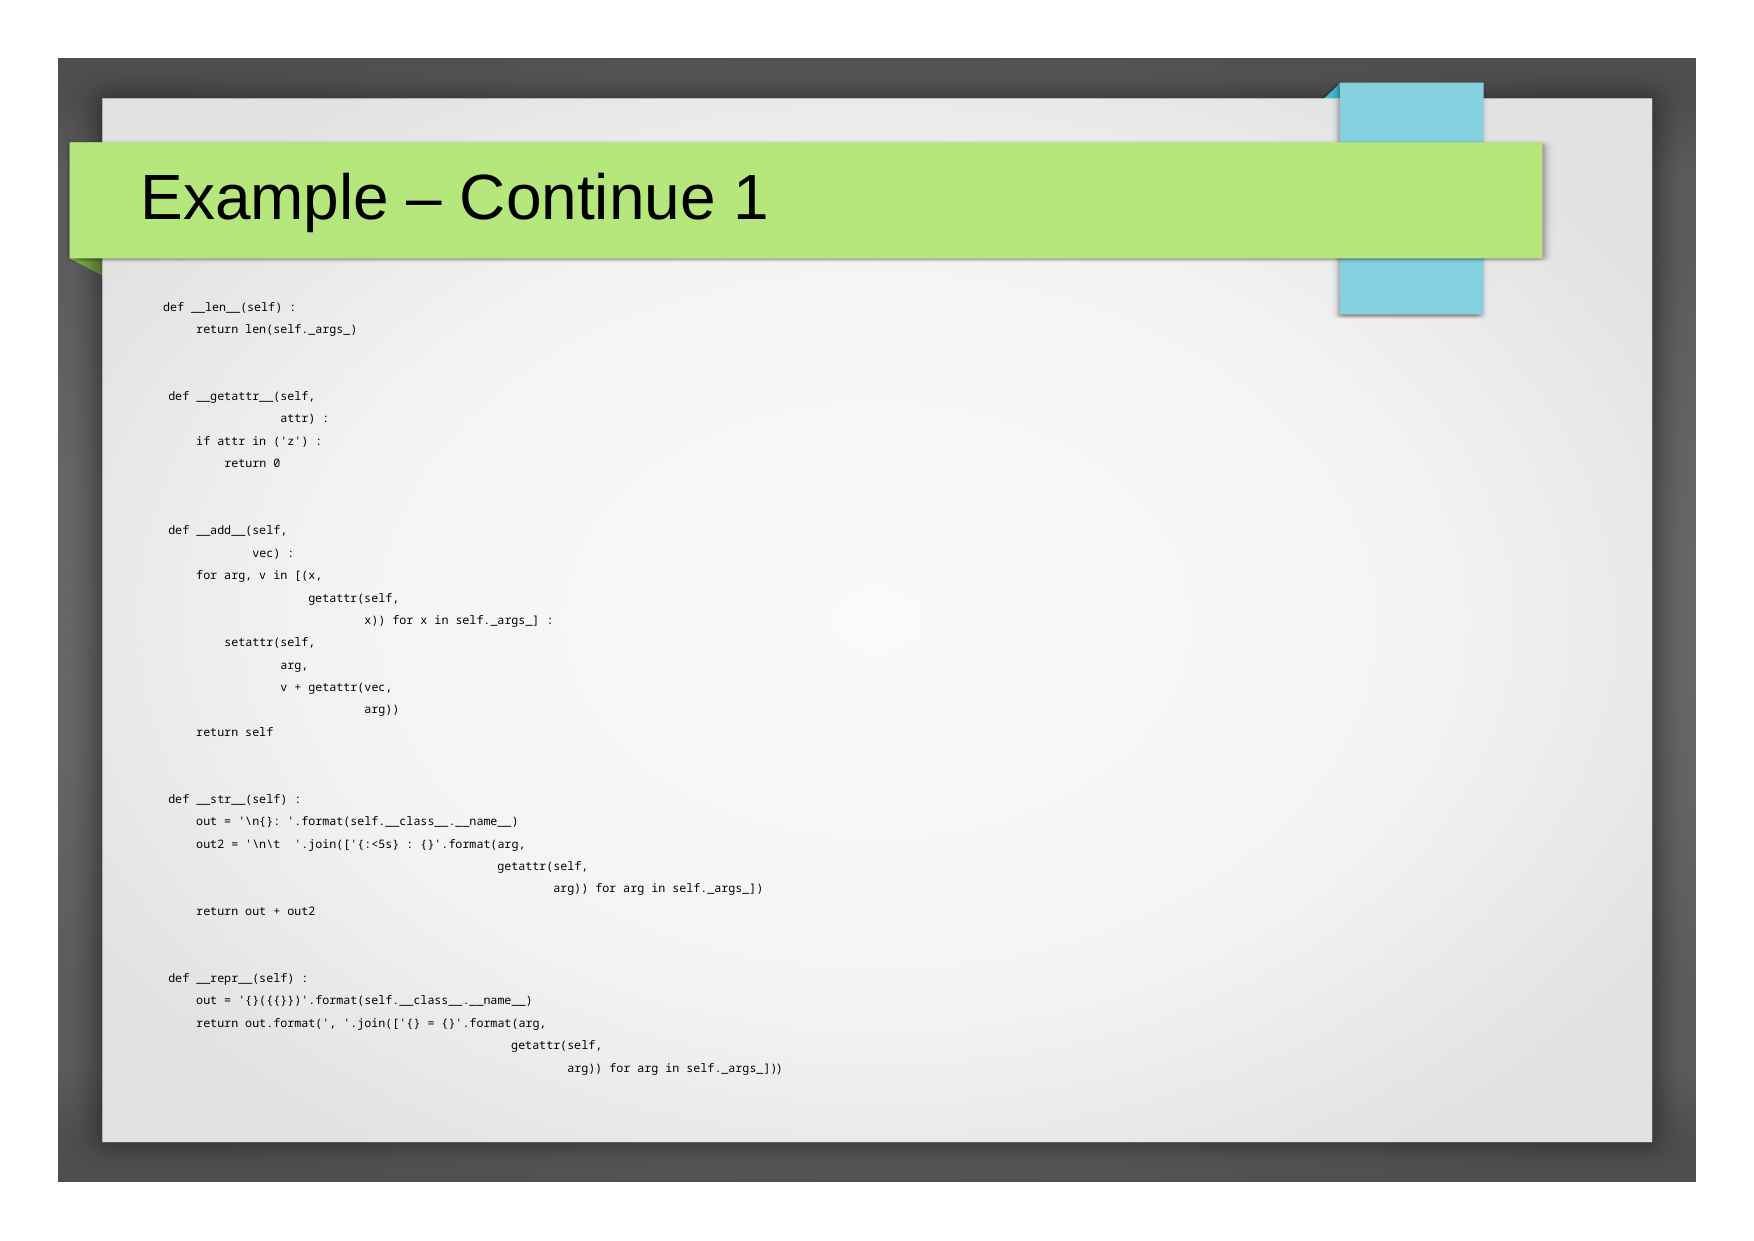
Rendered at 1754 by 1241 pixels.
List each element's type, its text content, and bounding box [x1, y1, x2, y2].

list def __len__(self) : return len(self._args_) def __getattr__(self, attr) : if attr in ('z') : return 0 def __add__(self, vec) : for arg, v in [(x, getattr(self, x)) for x in self._args_] : setattr(self, arg, v + getattr(vec, arg)) return self def __str__(self) : out = '\n{}: '.format(self.__class__.__name__) out2 = '\n\t '.join(['{:<5s} : {}'.format(arg, getattr(self, arg)) for arg in self._args_]) return out + out2 def __repr__(self) : out = '{}({{}})'.format(self.__class__.__name__) return out.format(', '.join(['{} = {}'.format(arg, getattr(self, arg)) for arg in self._args_])) [140, 298, 1614, 1094]
picture [58, 58, 1696, 1182]
title Example – Continue 1 [140, 144, 1310, 251]
